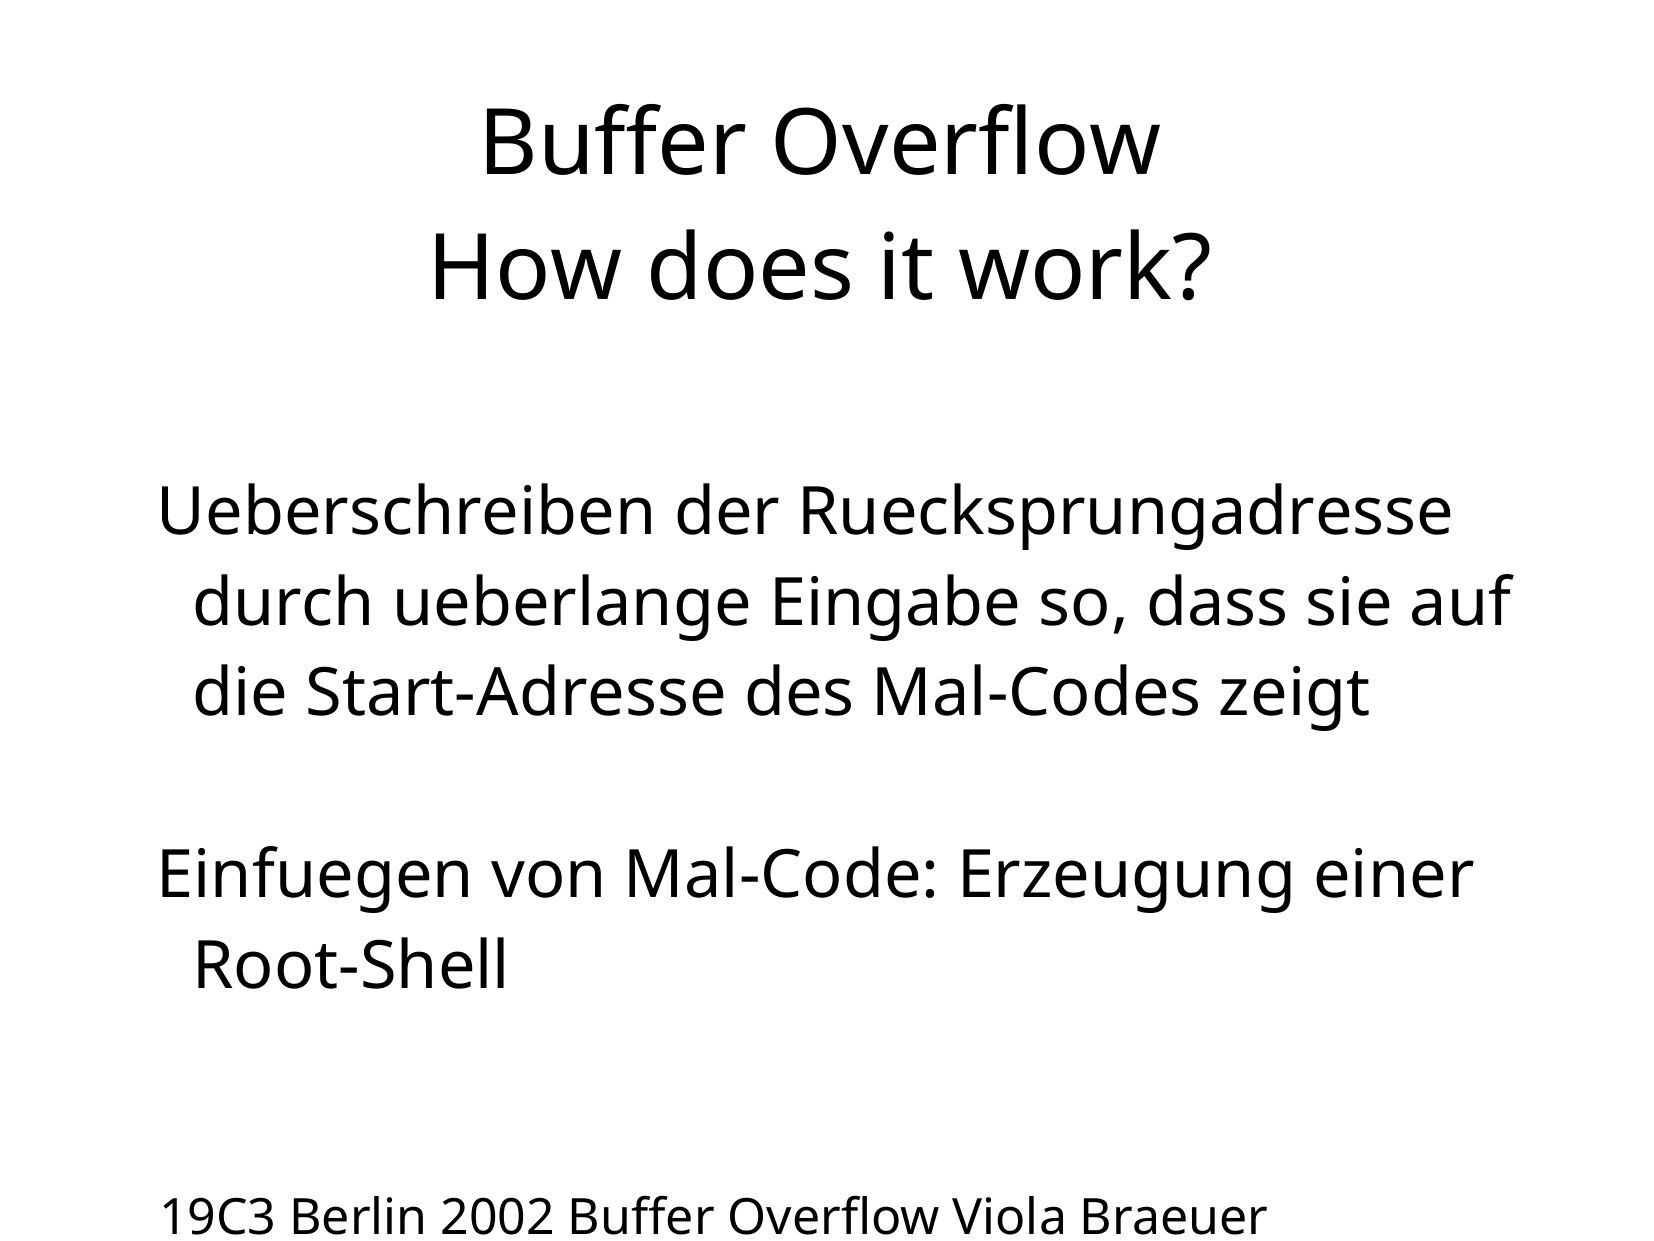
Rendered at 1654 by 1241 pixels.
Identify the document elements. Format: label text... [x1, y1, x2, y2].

text_box Buffer Overflow How does it work? [114, 0, 1527, 327]
text_box Ueberschreiben der Ruecksprungadresse durch ueberlange Eingabe so, dass sie auf die Start-Adresse des Mal-Codes zeigt Einfuegen von Mal-Code: Erzeugung einer Root-Shell [121, 344, 1534, 1127]
text_box 19C3 Berlin 2002 Buffer Overflow Viola Braeuer [159, 1112, 1269, 1241]
